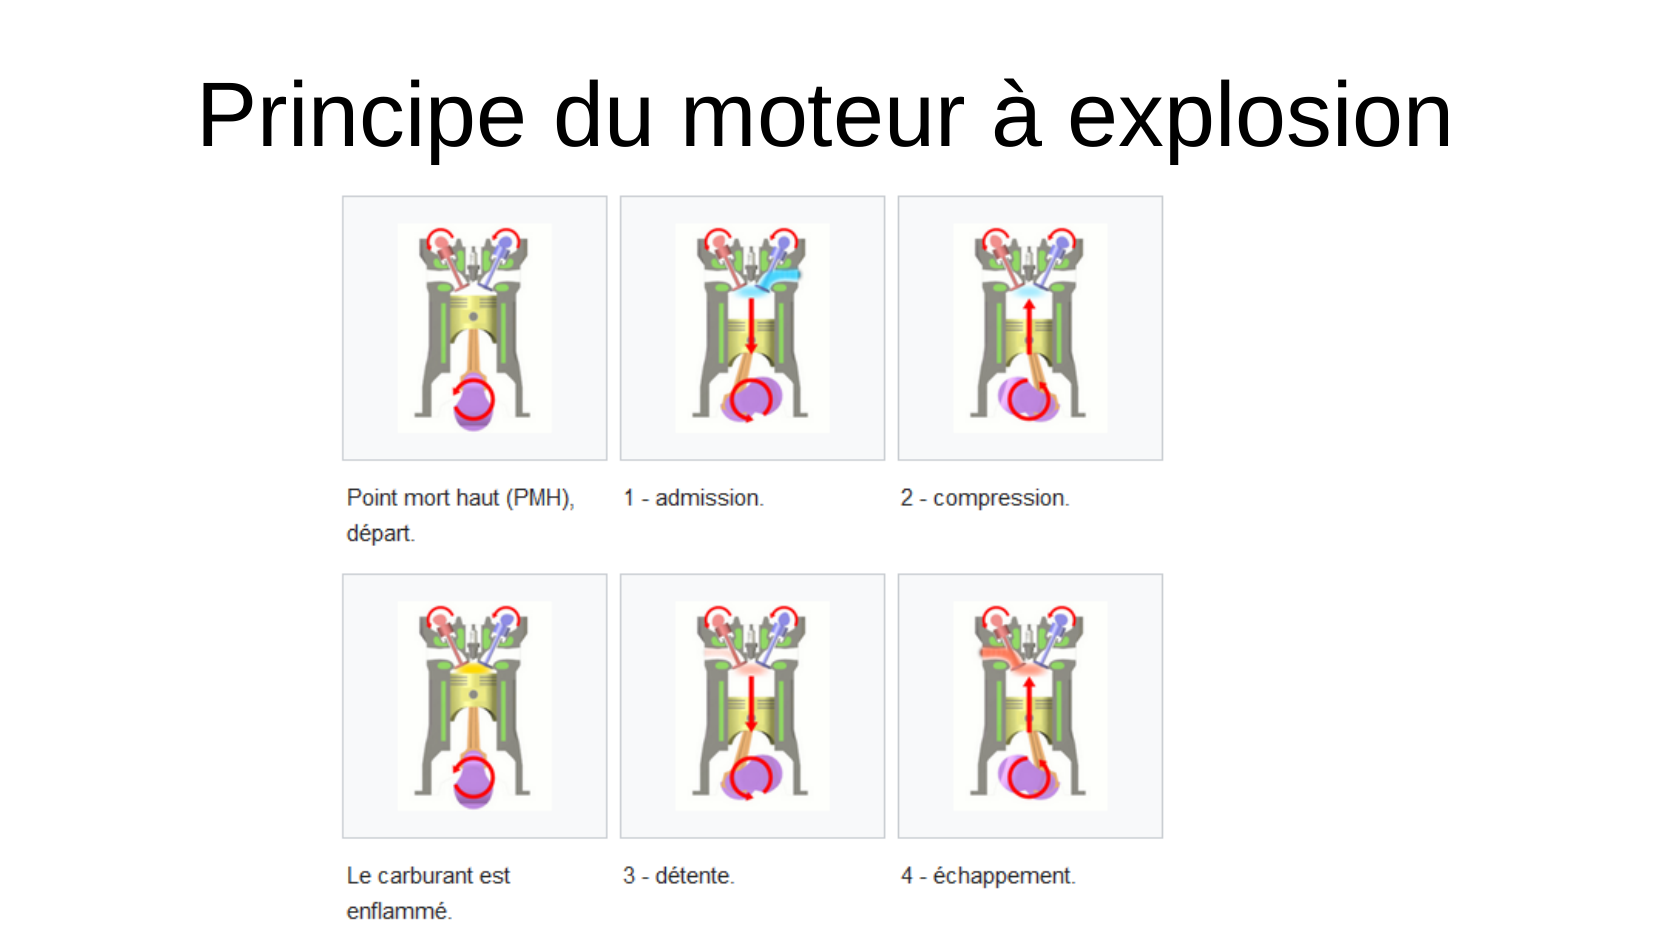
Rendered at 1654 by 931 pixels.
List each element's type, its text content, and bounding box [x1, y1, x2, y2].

picture [330, 185, 1182, 931]
title Principe du moteur à explosion [82, 37, 1571, 193]
